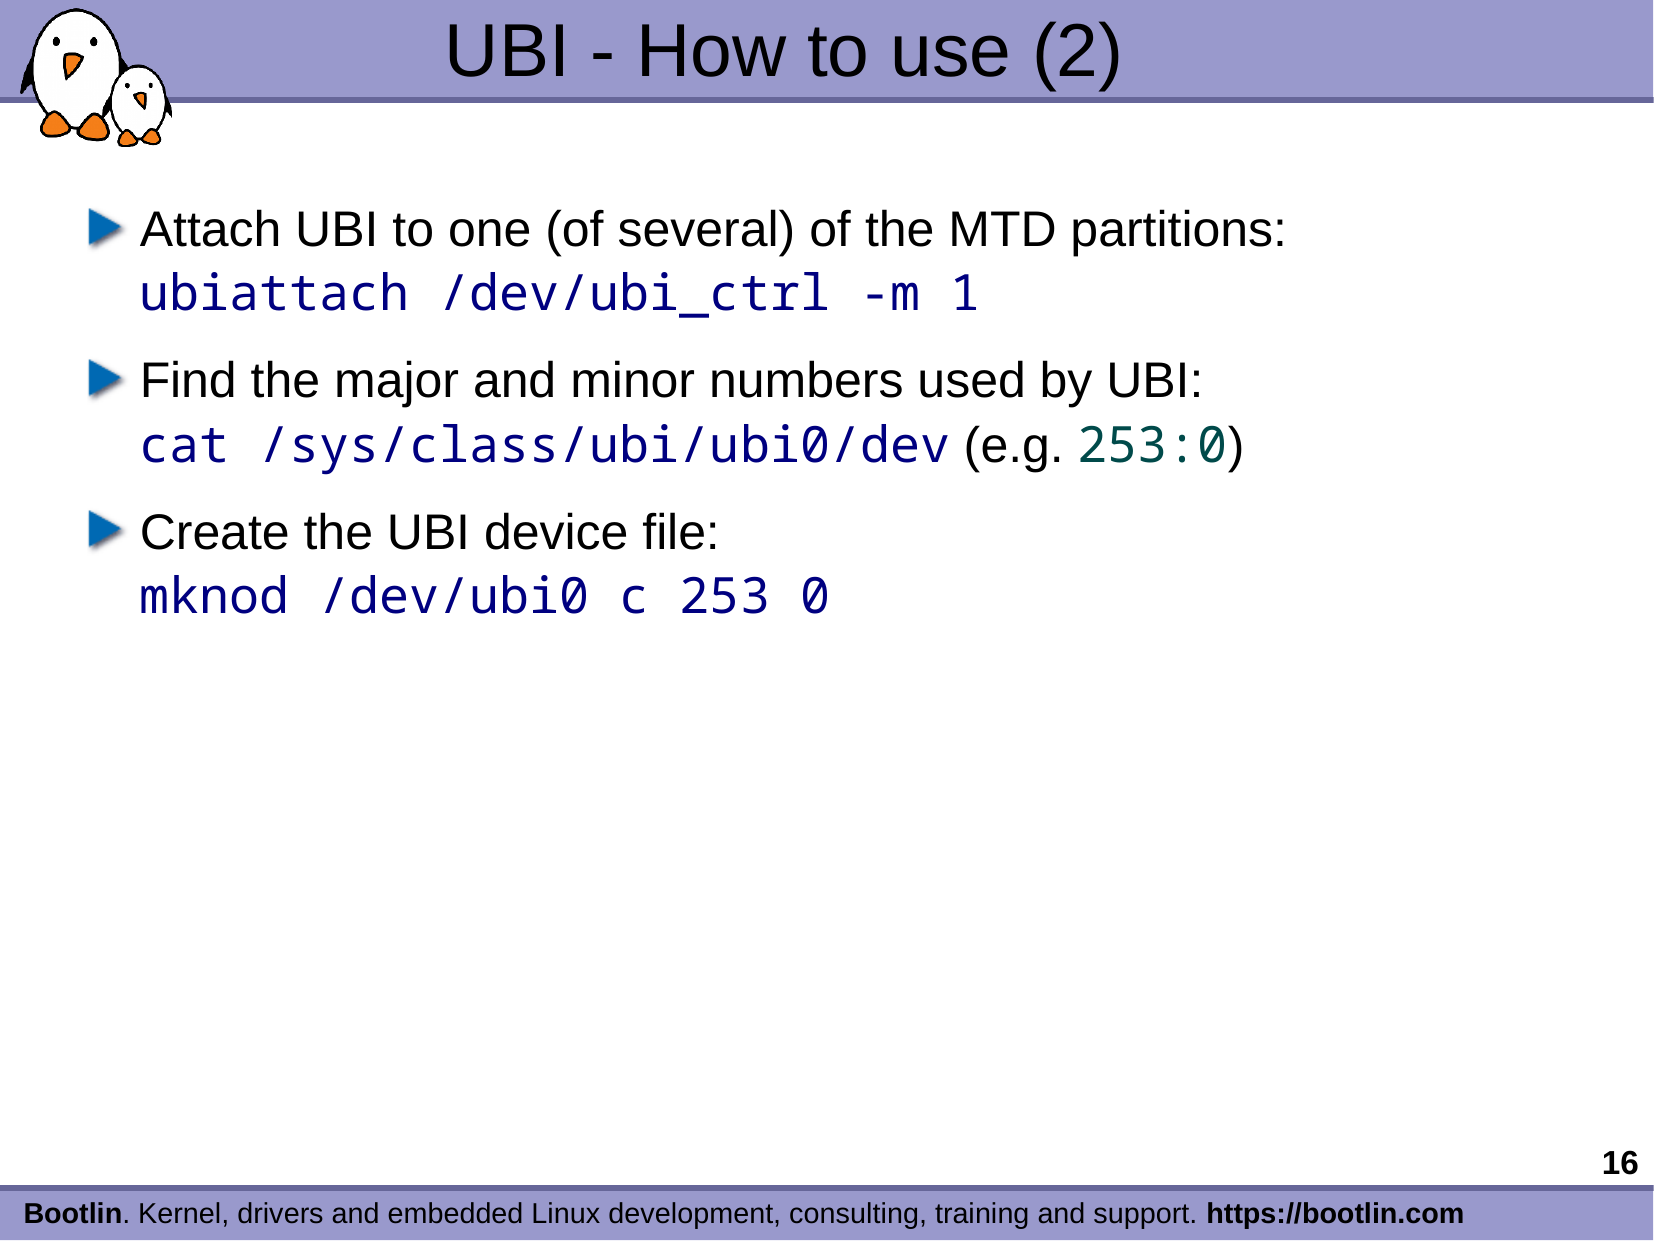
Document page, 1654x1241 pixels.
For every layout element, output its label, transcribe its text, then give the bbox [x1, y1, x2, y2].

list Attach UBI to one (of several) of the MTD partitions: ubiattach /dev/ubi_ctrl -m 1 Find the major and minor numbers used by UBI: cat /sys/class/ubi/ubi0/dev (e.g. 253:0) Create the UBI device file: mknod /dev/ubi0 c 253 0 [68, 201, 1592, 1118]
picture [20, 8, 172, 147]
title UBI - How to use (2) [58, 0, 1511, 101]
